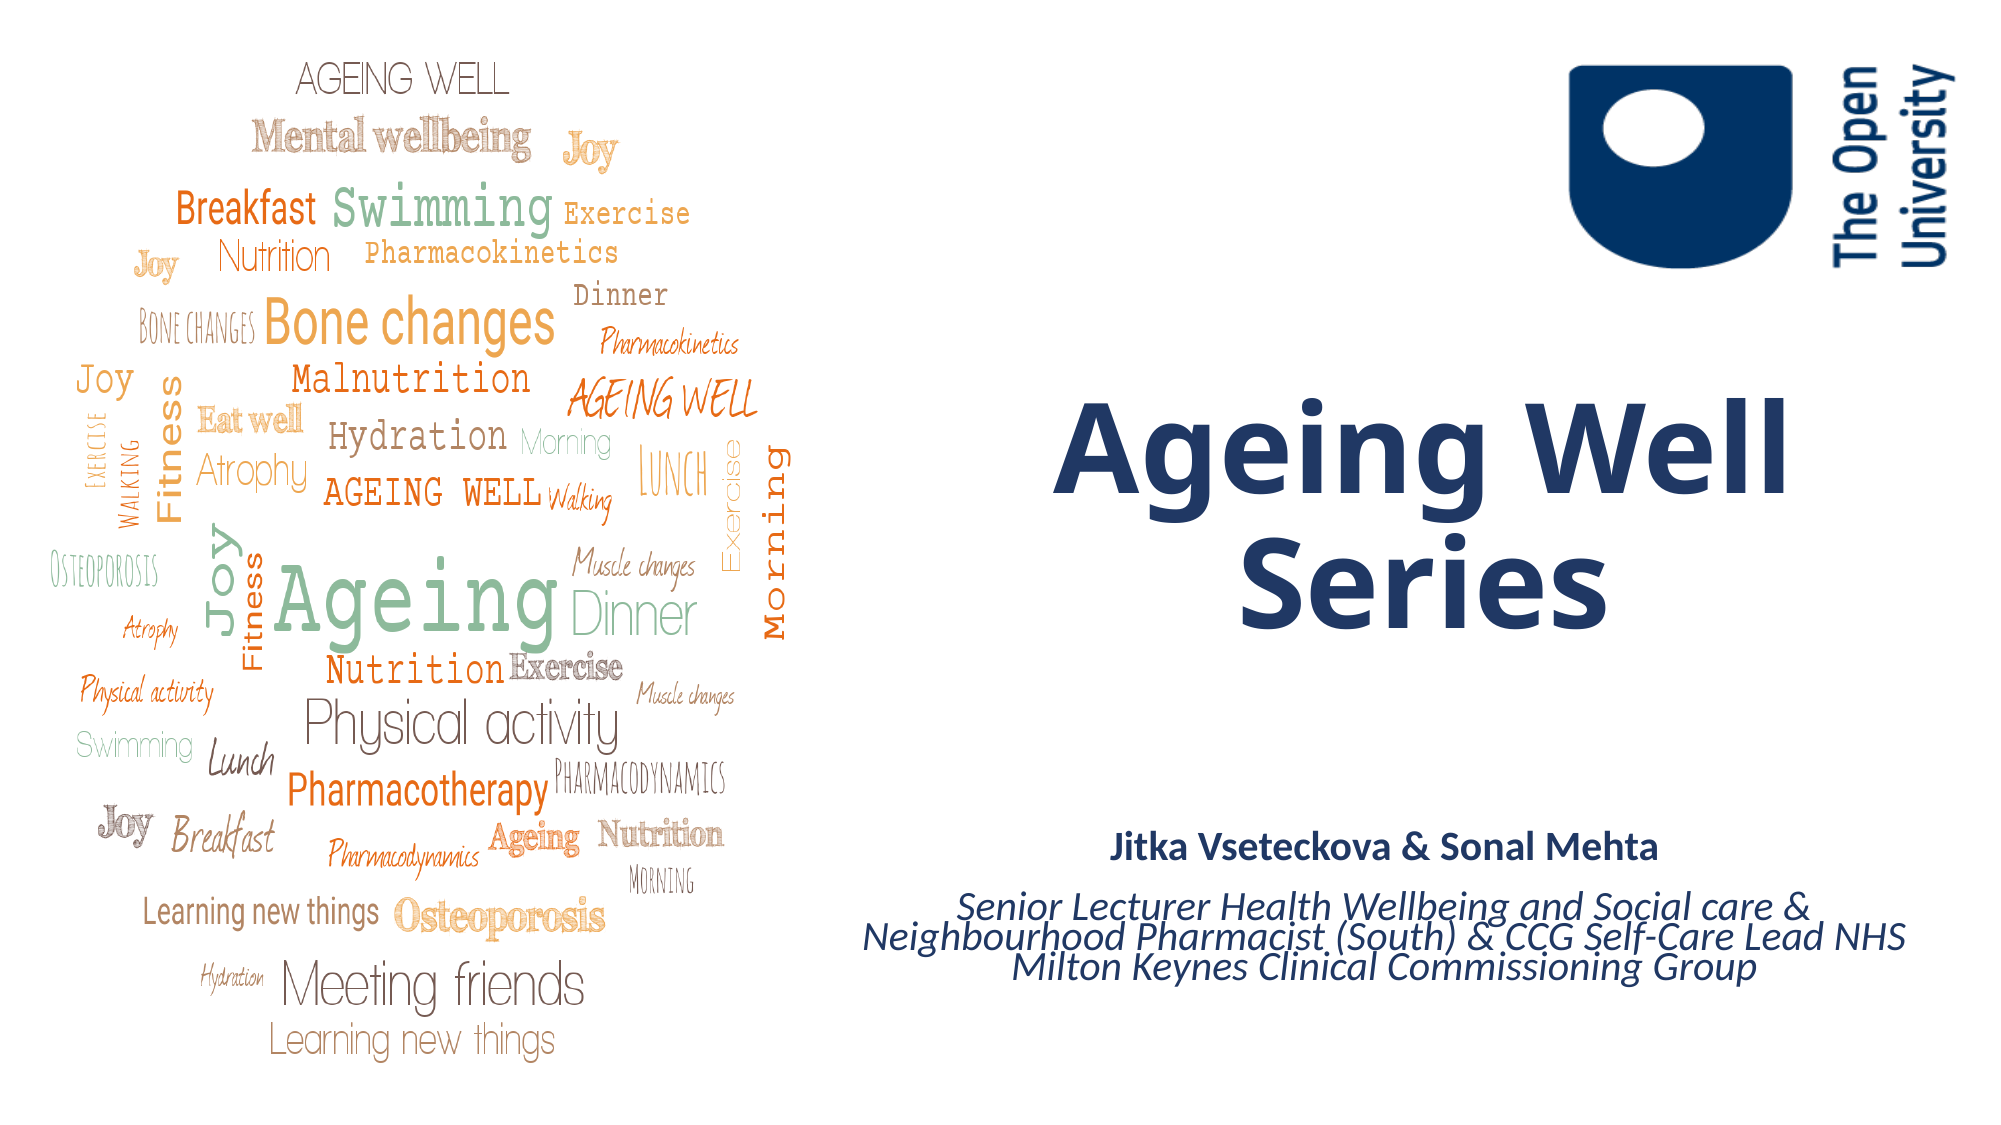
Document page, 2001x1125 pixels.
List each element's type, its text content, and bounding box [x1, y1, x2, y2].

subtitle Jitka Vseteckova & Sonal Mehta Senior Lecturer Health Wellbeing and Social care & Neighbourhood Pharmacist (South) & CCG Self-Care Lead NHS Milton Keynes Clinical Commissioning Group [812, 829, 1958, 1103]
title Ageing Well Series [890, 271, 1958, 663]
picture [1567, 62, 1958, 272]
picture [16, 0, 812, 1125]
